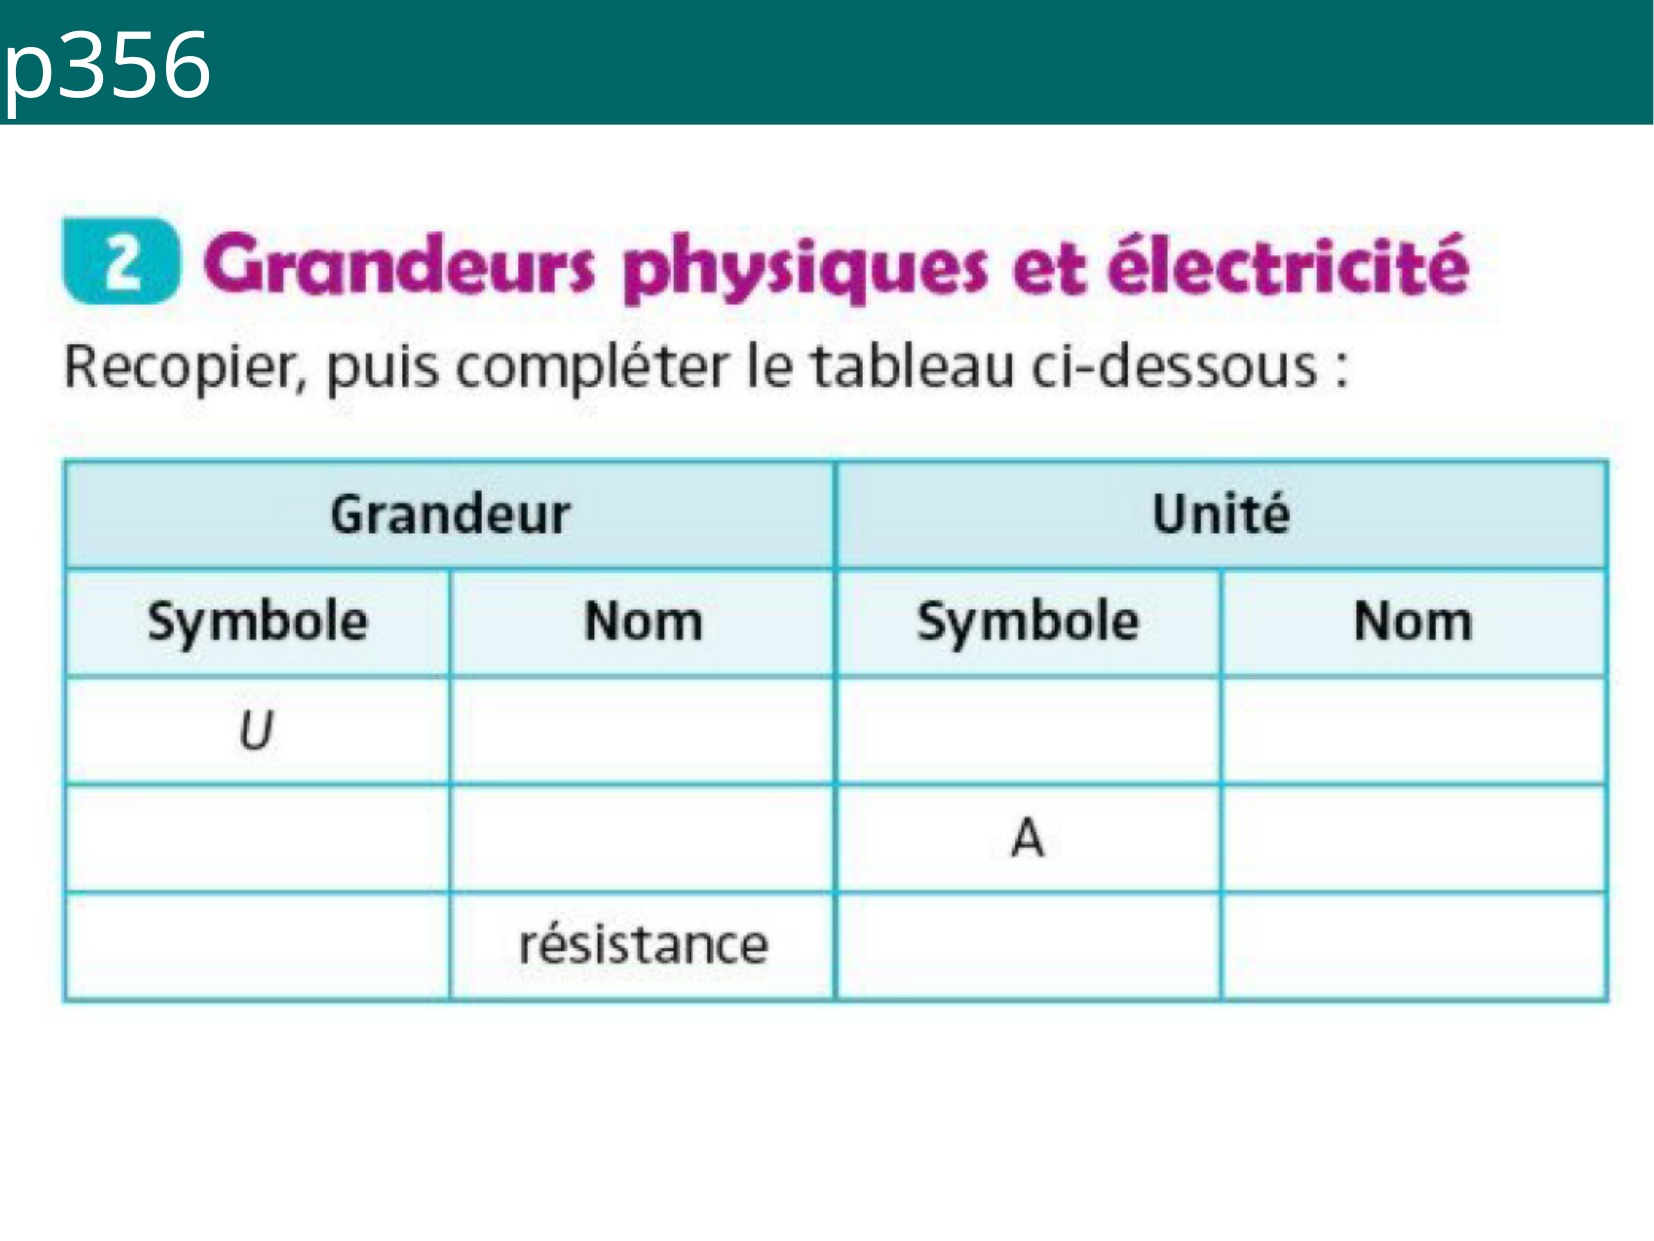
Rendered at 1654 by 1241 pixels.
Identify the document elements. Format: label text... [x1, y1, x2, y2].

title p356 [0, 4, 1654, 120]
picture [47, 200, 1625, 1023]
